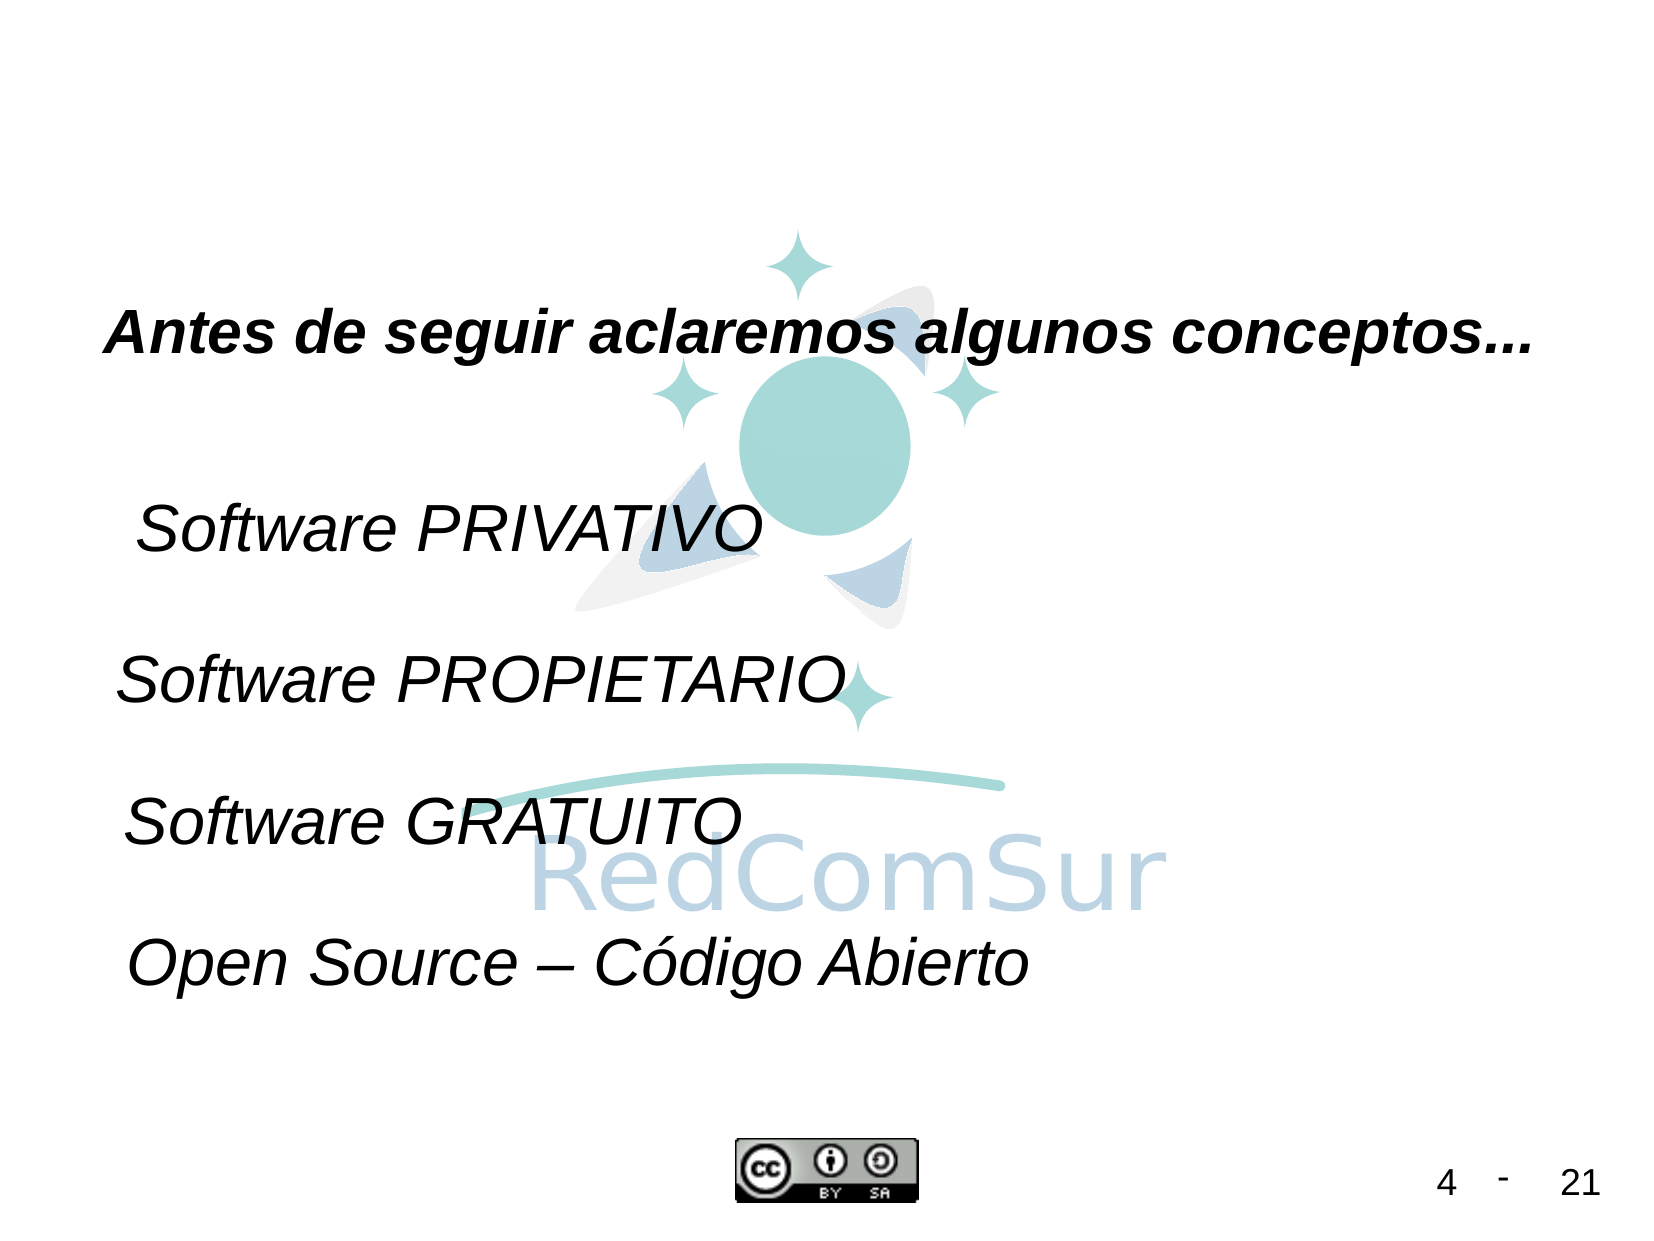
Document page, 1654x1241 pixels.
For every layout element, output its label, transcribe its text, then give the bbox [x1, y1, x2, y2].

text_box 21 [1545, 1154, 1642, 1225]
text_box Antes de seguir aclaremos algunos conceptos... [82, 289, 1560, 374]
picture [461, 374, 1192, 1205]
text_box Open Source – Código Abierto [112, 918, 1087, 1008]
text_box Software PRIVATIVO [121, 483, 845, 574]
text_box Software GRATUITO [109, 776, 833, 866]
text_box - [1482, 1147, 1530, 1205]
picture [461, 211, 1192, 289]
text_box Software PROPIETARIO [100, 634, 963, 725]
text_box <número> [1421, 1154, 1545, 1225]
